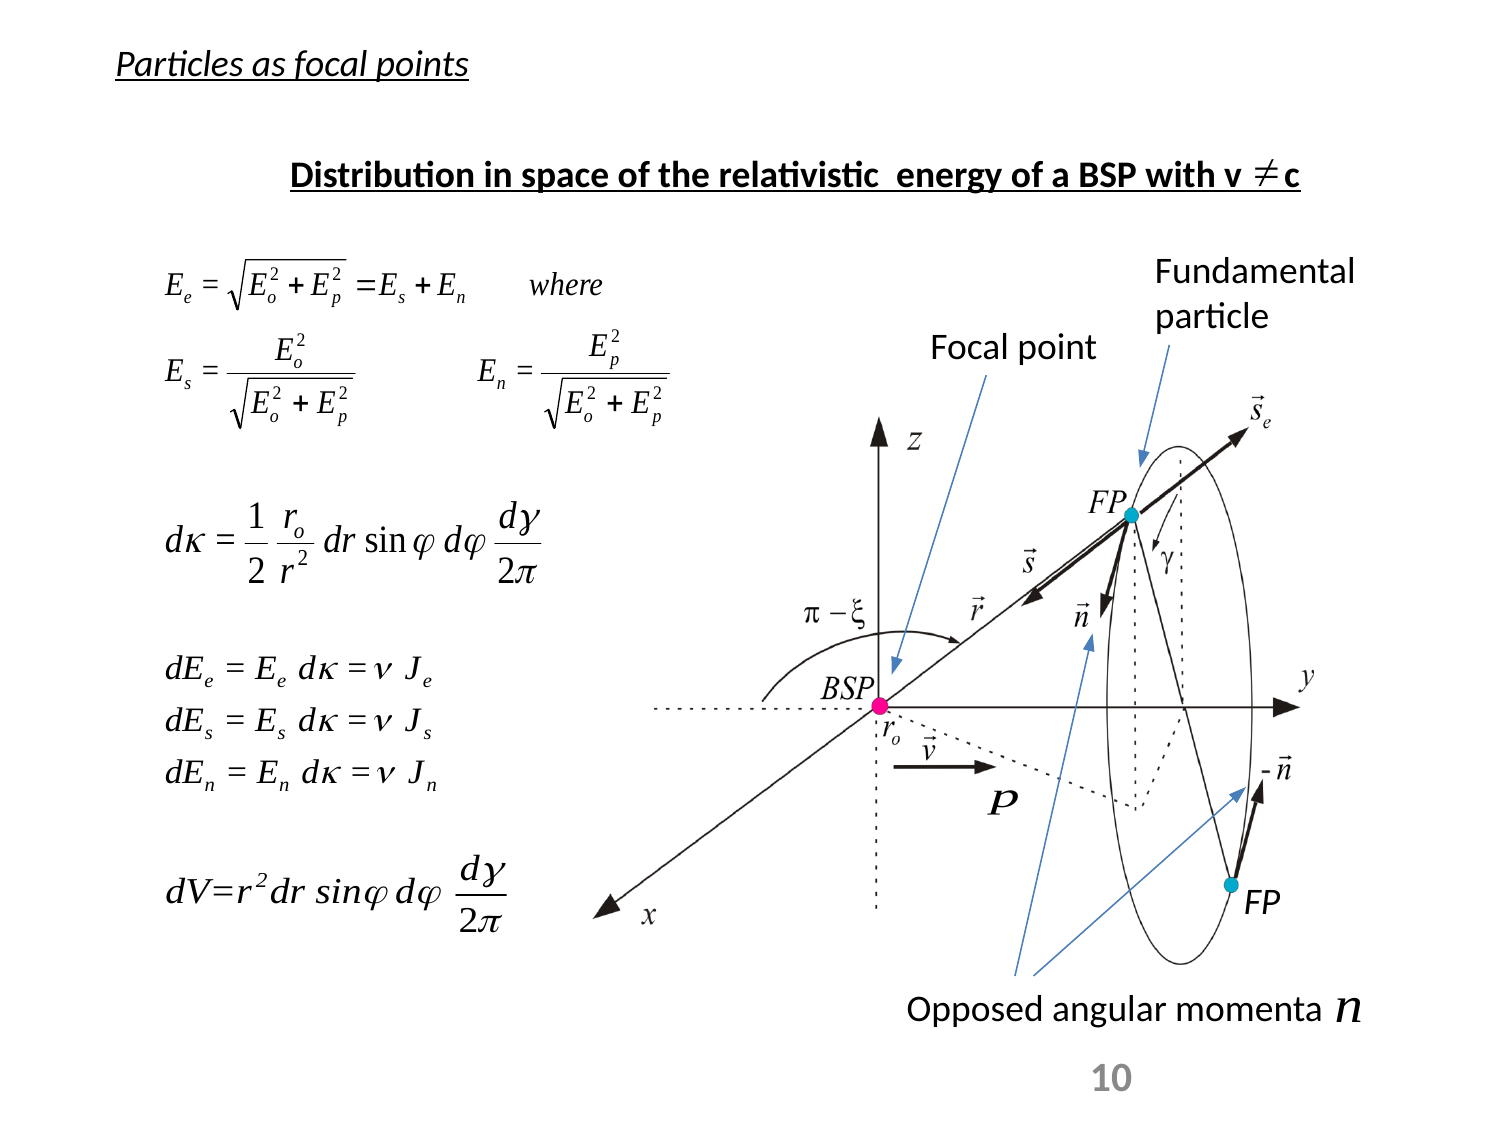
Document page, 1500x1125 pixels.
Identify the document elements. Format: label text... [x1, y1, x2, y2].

picture [592, 385, 1314, 965]
chart [159, 846, 514, 941]
chart [159, 491, 550, 592]
text_box Focal point [915, 314, 1115, 376]
chart [159, 646, 514, 800]
text_box FP [1228, 869, 1296, 931]
text_box Opposed angular momenta [891, 975, 1344, 1037]
chart [974, 775, 1033, 823]
chart [1246, 151, 1282, 194]
chart [1326, 975, 1374, 1036]
text_box [1074, 1042, 1426, 1103]
text_box Particles as focal points [100, 30, 489, 92]
text_box Fundamental particle [1139, 238, 1374, 345]
chart [159, 253, 677, 436]
text_box Distribution in space of the relativistic energy of a BSP with v c [275, 142, 1317, 203]
